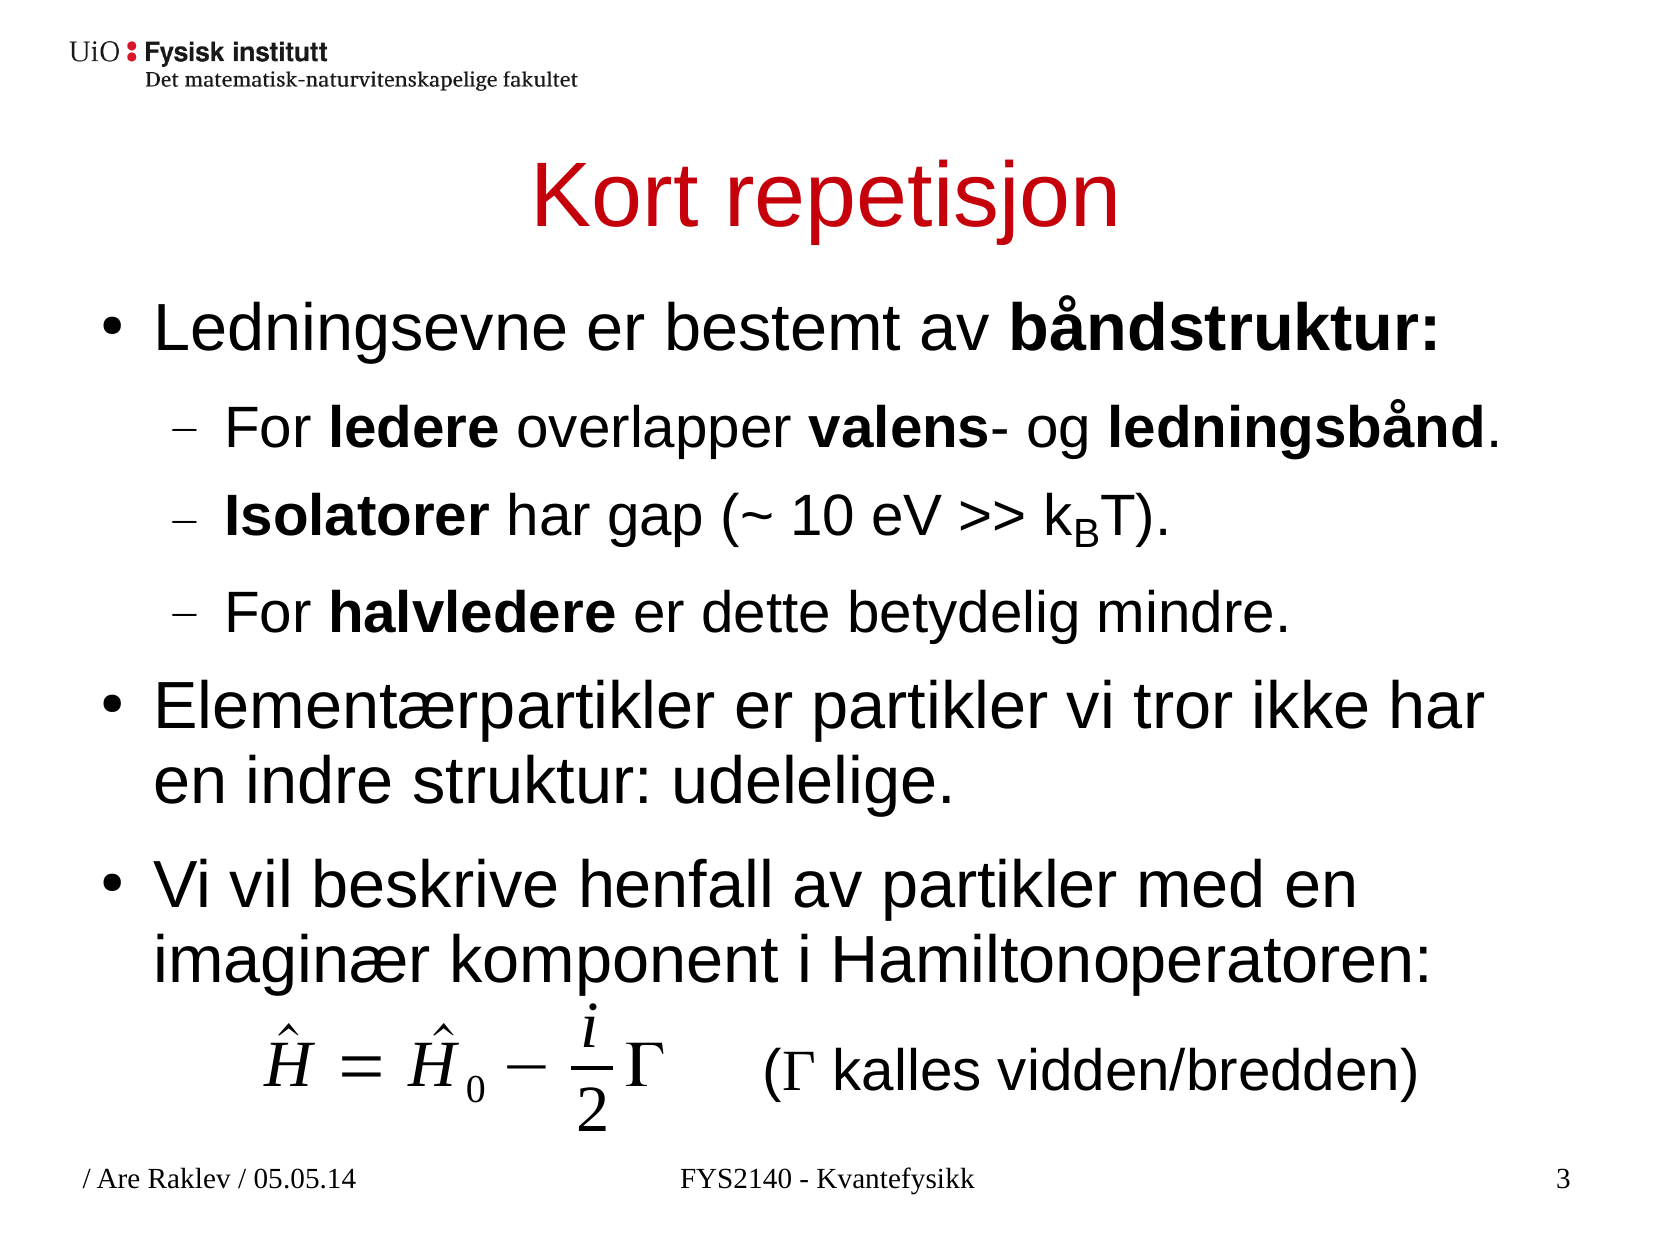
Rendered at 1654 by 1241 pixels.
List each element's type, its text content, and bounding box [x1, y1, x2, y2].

picture [68, 37, 581, 93]
text_box (Γ kalles vidden/bredden) [748, 1030, 1536, 1111]
title Kort repetisjon [82, 90, 1571, 298]
list Ledningsevne er bestemt av båndstruktur: For ledere overlapper valens- og ledningsbånd. Isolatorer har gap (~ 10 eV >> kBT). For halvledere er dette betydelig mindre. Elementærpartikler er partikler vi tror ikke har en indre struktur: udelelige. Vi vil beskrive henfall av partikler med en imaginær komponent i Hamiltonoperatoren: [82, 290, 1538, 1094]
chart [252, 989, 672, 1146]
